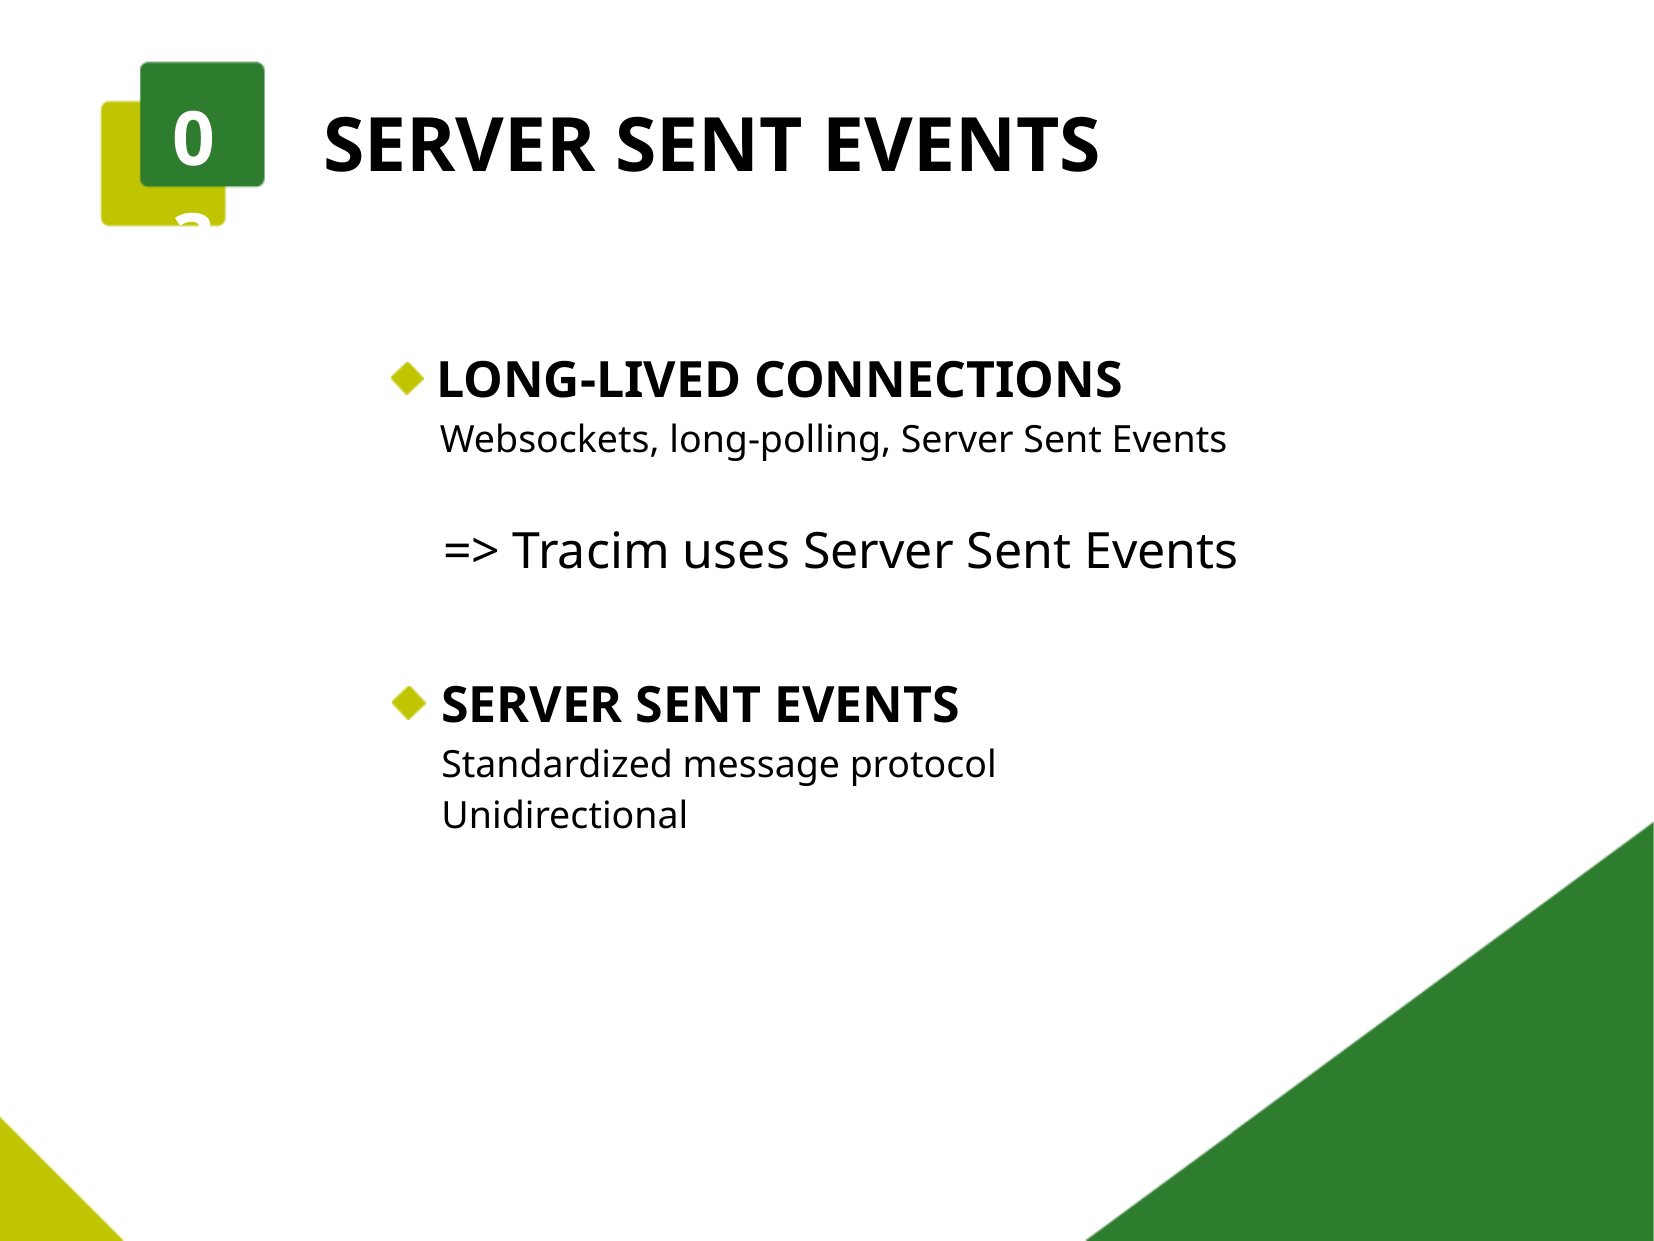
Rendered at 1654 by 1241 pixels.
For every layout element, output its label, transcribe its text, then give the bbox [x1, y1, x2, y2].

text_box 03 [157, 78, 260, 178]
text_box LONG-LIVED CONNECTIONS Websockets, long-polling, Server Sent Events => Tracim uses Server Sent Events [376, 336, 1453, 548]
text_box SERVER SENT EVENTS [308, 84, 1123, 268]
text_box SERVER SENT EVENTS Standardized message protocol Unidirectional [377, 661, 1455, 873]
picture [0, 0, 1654, 1241]
